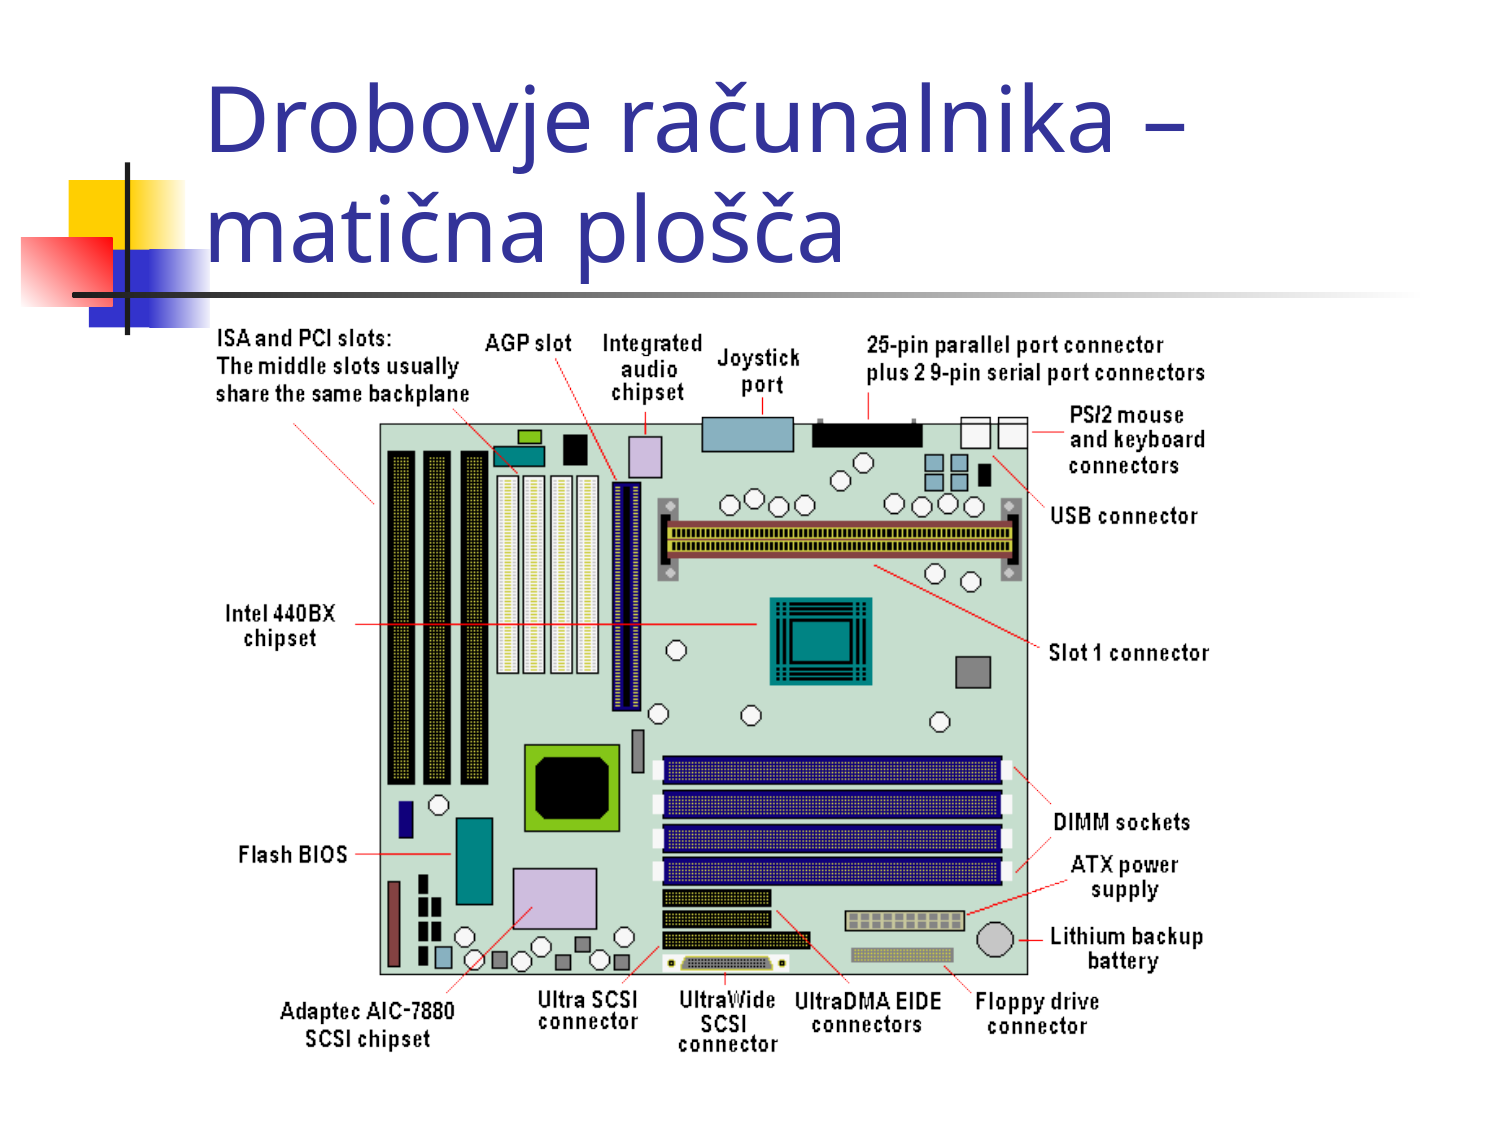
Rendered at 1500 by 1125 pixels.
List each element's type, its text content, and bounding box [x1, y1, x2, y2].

title Drobovje računalnika – matična plošča [188, 101, 1468, 289]
picture [212, 324, 1216, 1054]
